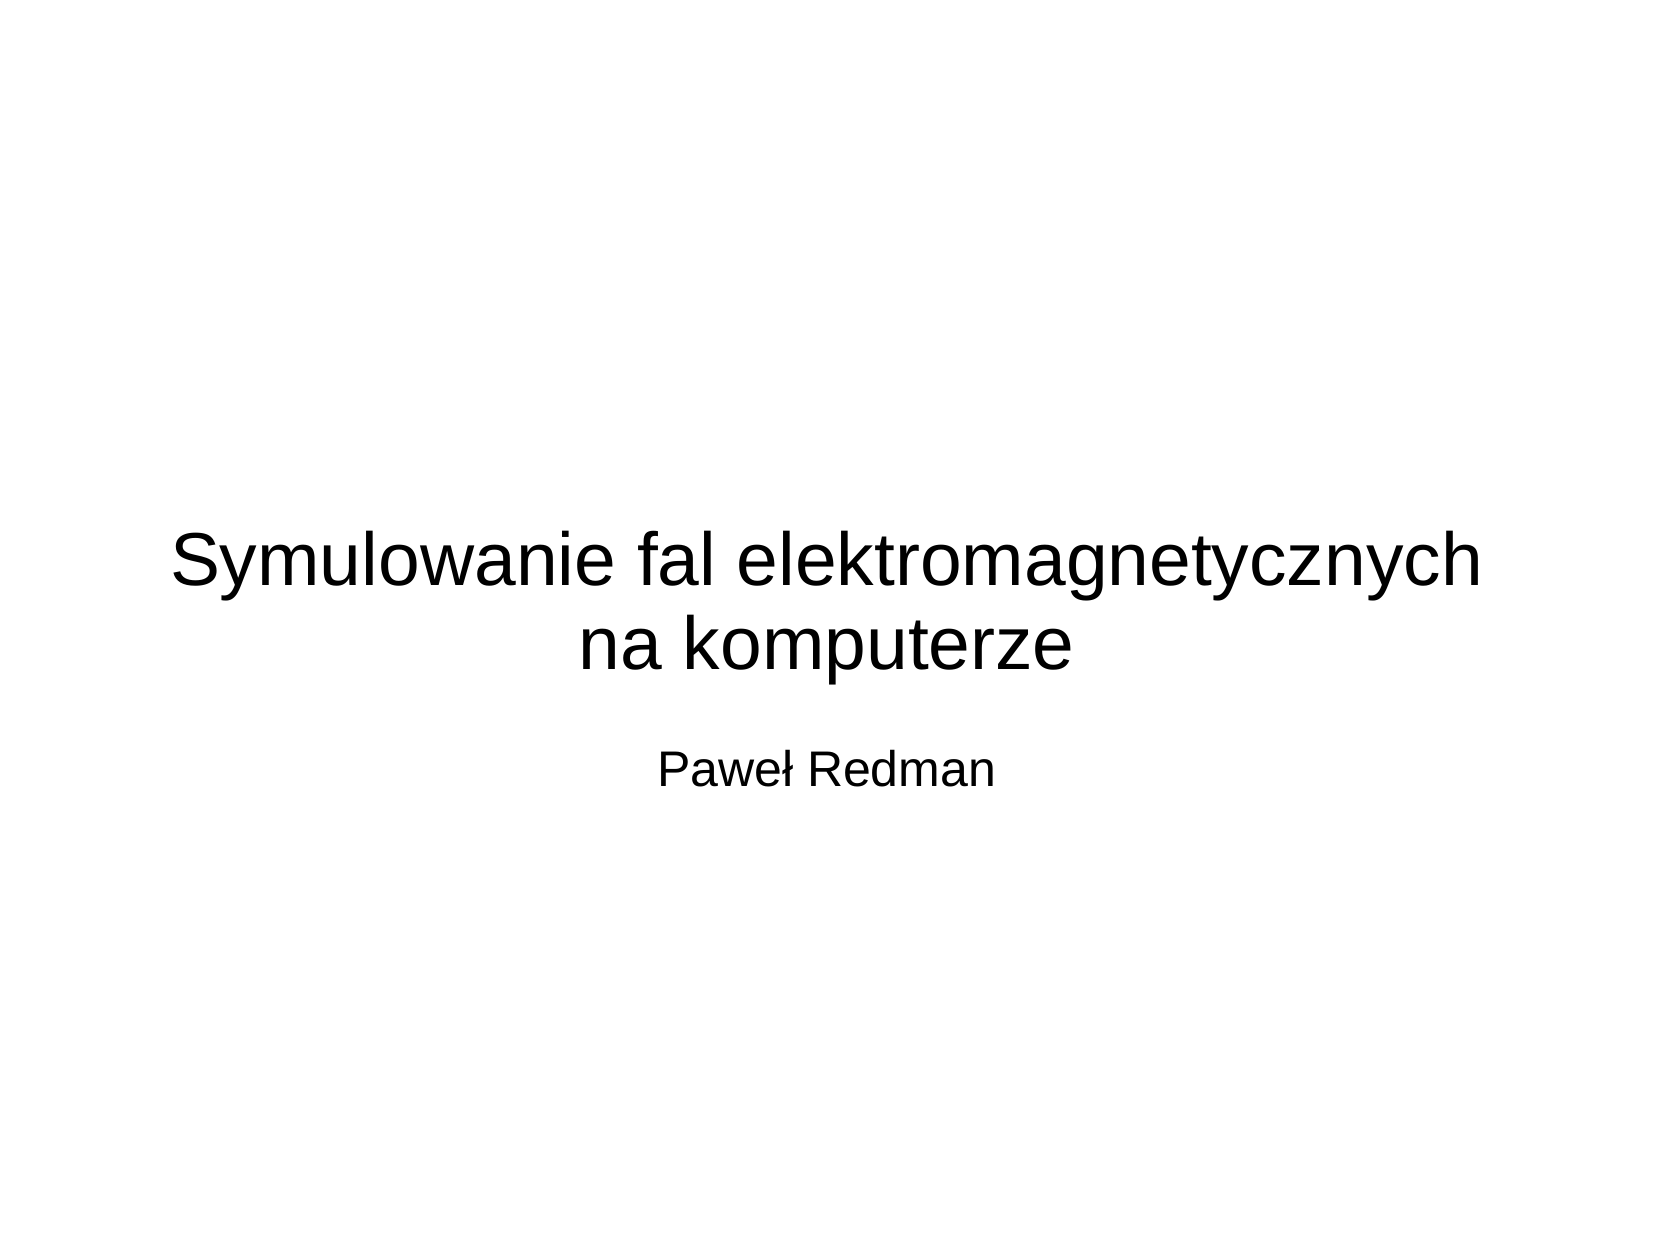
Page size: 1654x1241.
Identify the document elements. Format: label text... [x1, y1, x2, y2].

text_box Symulowanie fal elektromagnetycznych na komputerze Paweł Redman [135, 510, 1519, 811]
